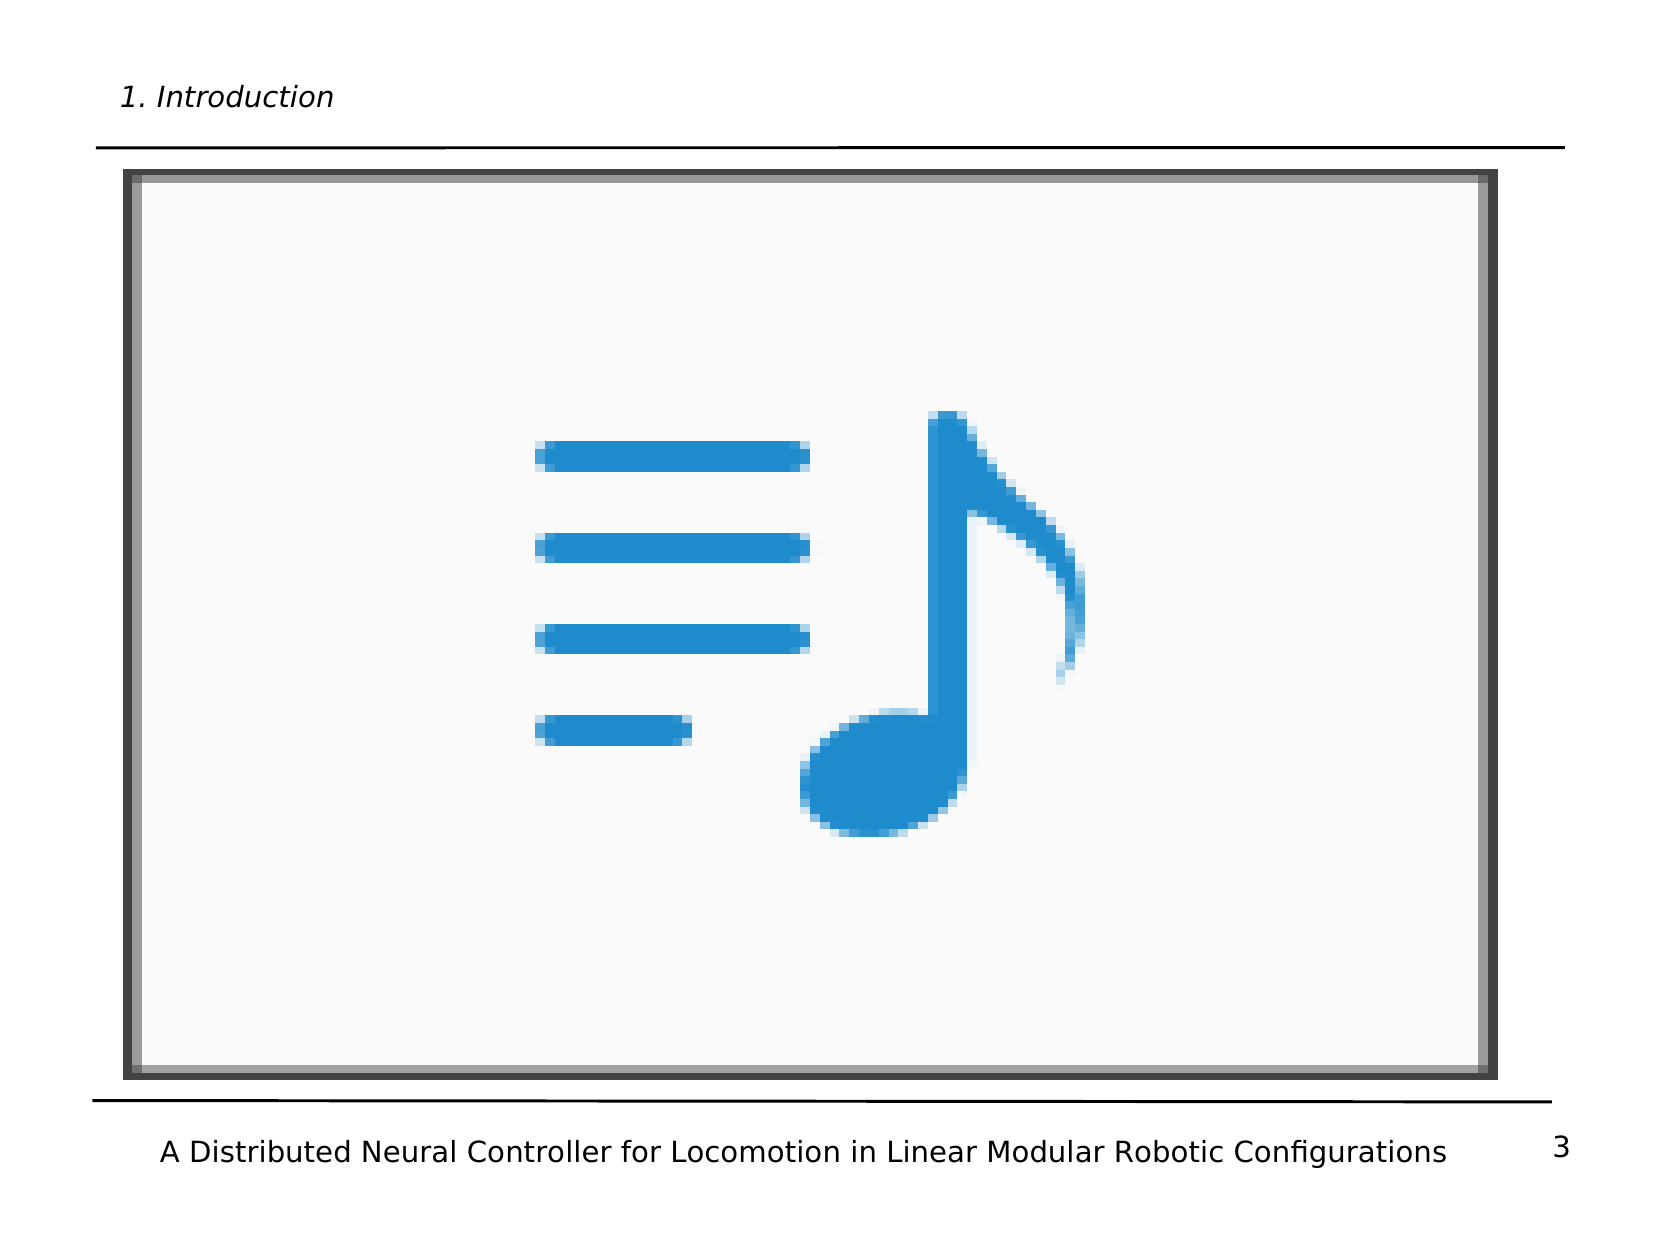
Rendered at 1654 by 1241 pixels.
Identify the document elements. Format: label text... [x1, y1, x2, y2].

text_box [122, 167, 1499, 1082]
text_box 1. Introduction [104, 72, 350, 122]
text_box A Distributed Neural Controller for Locomotion in Linear Modular Robotic Configurations [145, 1127, 1464, 1177]
